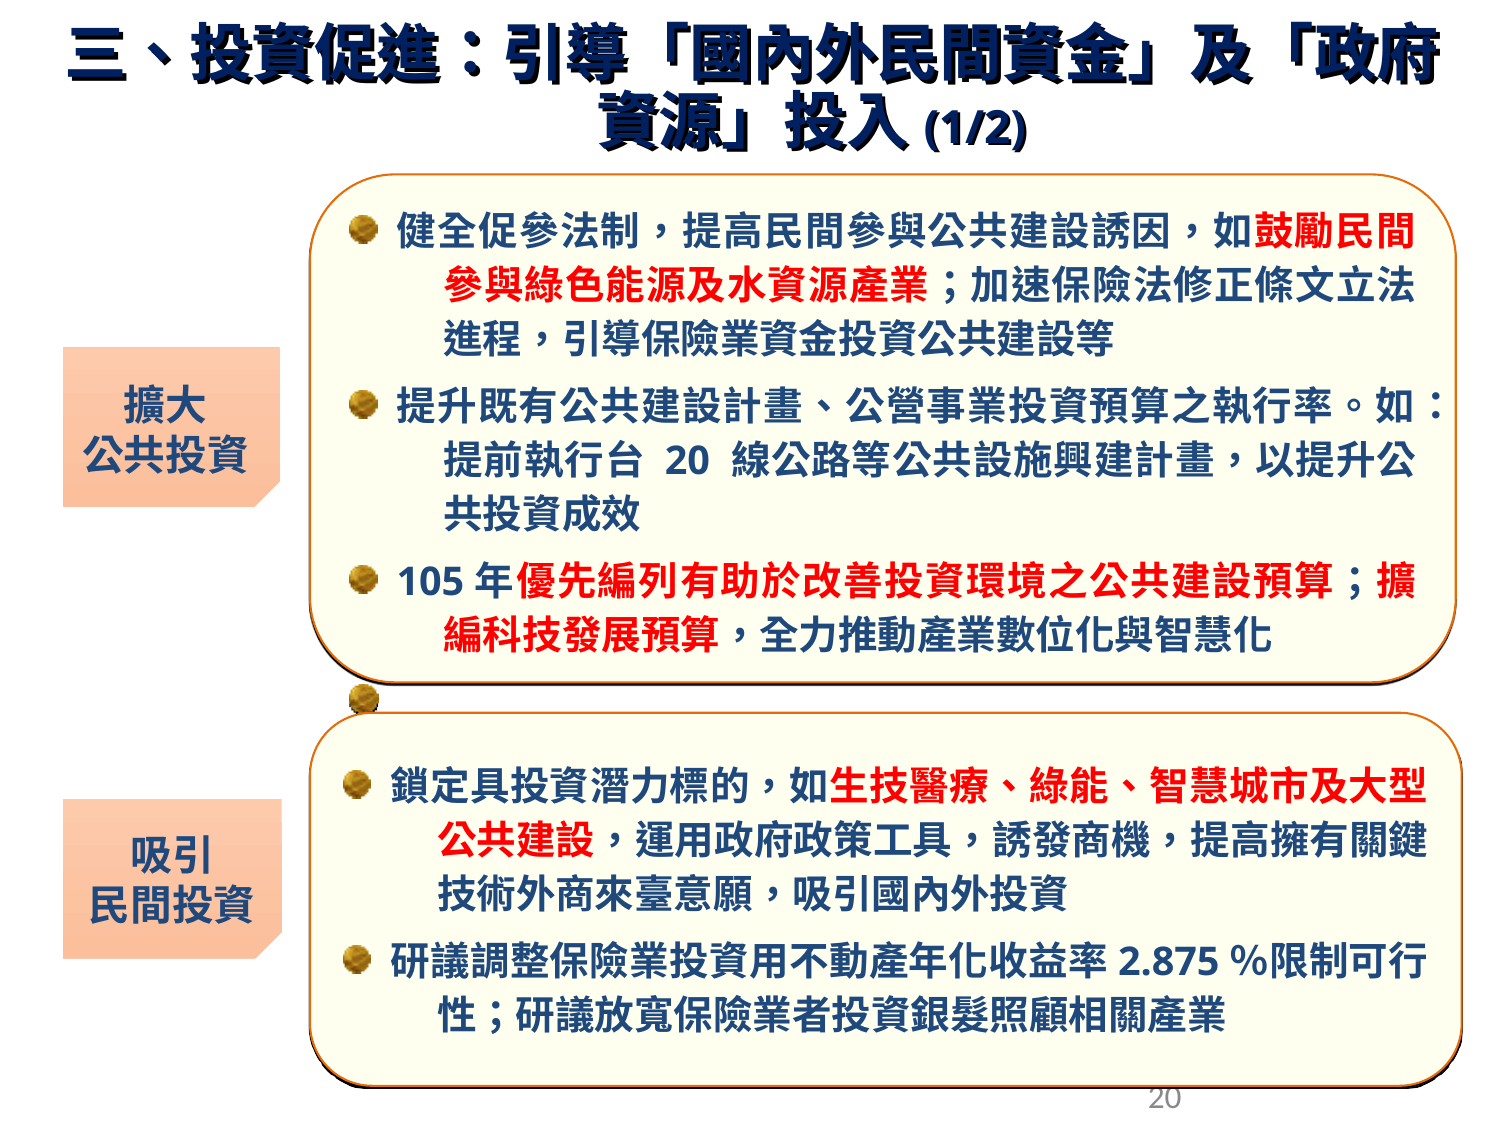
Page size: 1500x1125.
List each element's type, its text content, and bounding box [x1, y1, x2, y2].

text_box 健全促參法制，提高民間參與公共建設誘因，如鼓勵民間參與綠色能源及水資源產業；加速保險法修正條文立法進程，引導保險業資金投資公共建設等 提升既有公共建設計畫、公營事業投資預算之執行率。如：提前執行台 20 線公路等公共設施興建計畫，以提升公共投資成效 105年優先編列有助於改善投資環境之公共建設預算；擴編科技發展預算，全力推動產業數位化與智慧化 [310, 174, 1456, 683]
text_box 擴大 公共投資 [67, 371, 264, 486]
text_box 三、投資促進：引導「國內外民間資金」及「政府資源」投入(1/2) [21, 10, 1483, 169]
text_box [63, 347, 281, 508]
text_box 20 [1132, 1065, 1483, 1125]
text_box 鎖定具投資潛力標的，如生技醫療、綠能、智慧城市及大型公共建設，運用政府政策工具，誘發商機，提高擁有關鍵技術外商來臺意願，吸引國內外投資 研議調整保險業投資用不動產年化收益率2.875％限制可行性；研議放寬保險業者投資銀髮照顧相關產業 [310, 712, 1462, 1086]
text_box 吸引 民間投資 [71, 821, 274, 936]
text_box [63, 799, 282, 959]
